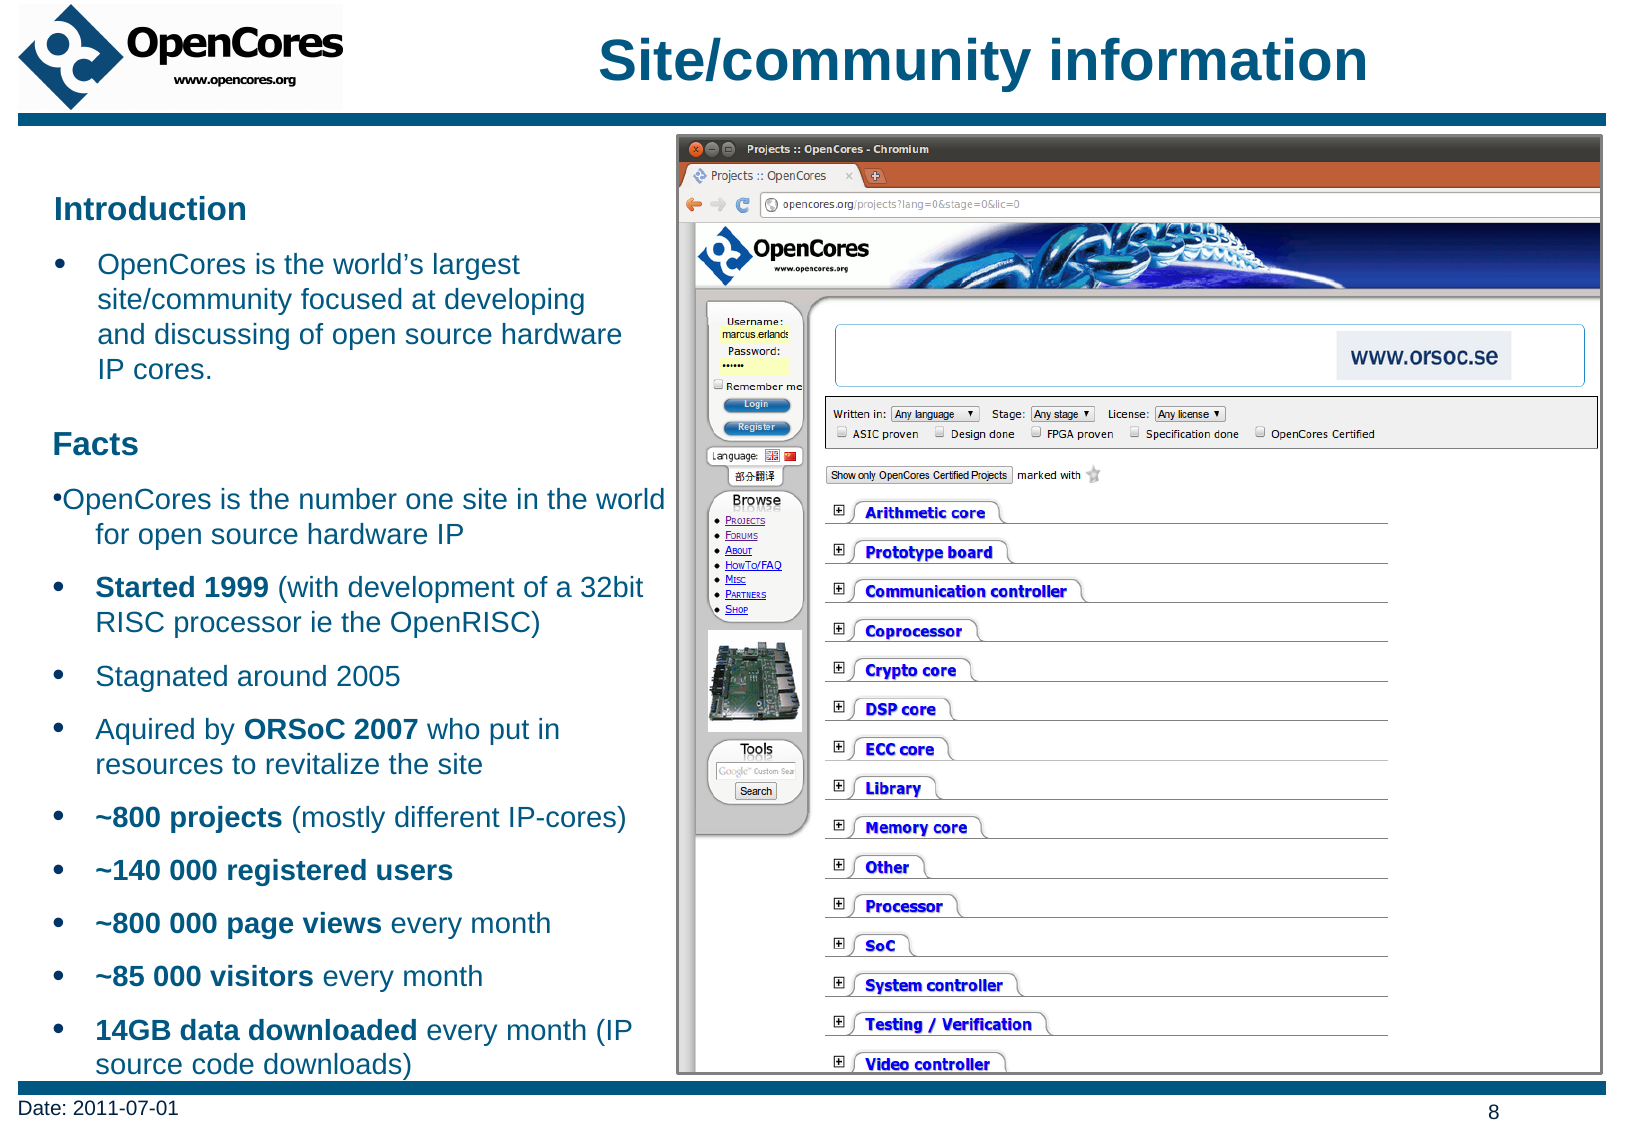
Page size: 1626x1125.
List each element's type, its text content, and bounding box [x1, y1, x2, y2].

text_box Facts OpenCores is the number one site in the world for open source hardware IP Started 1999 (with development of a 32bit RISC processor ie the OpenRISC) Stagnated around 2005 Aquired by ORSoC 2007 who put in resources to revitalize the site ~800 projects (mostly different IP-cores) ~140 000 registered users ~800 000 page views every month ~85 000 visitors every month 14GB data downloaded every month (IP source code downloads) [36, 414, 701, 1125]
title Site/community information [368, 14, 1600, 100]
picture [18, 4, 343, 110]
text_box Introduction OpenCores is the world’s largest site/community focused at developing and discussing of open source hardware IP cores. [38, 179, 648, 393]
picture [678, 137, 1600, 1073]
